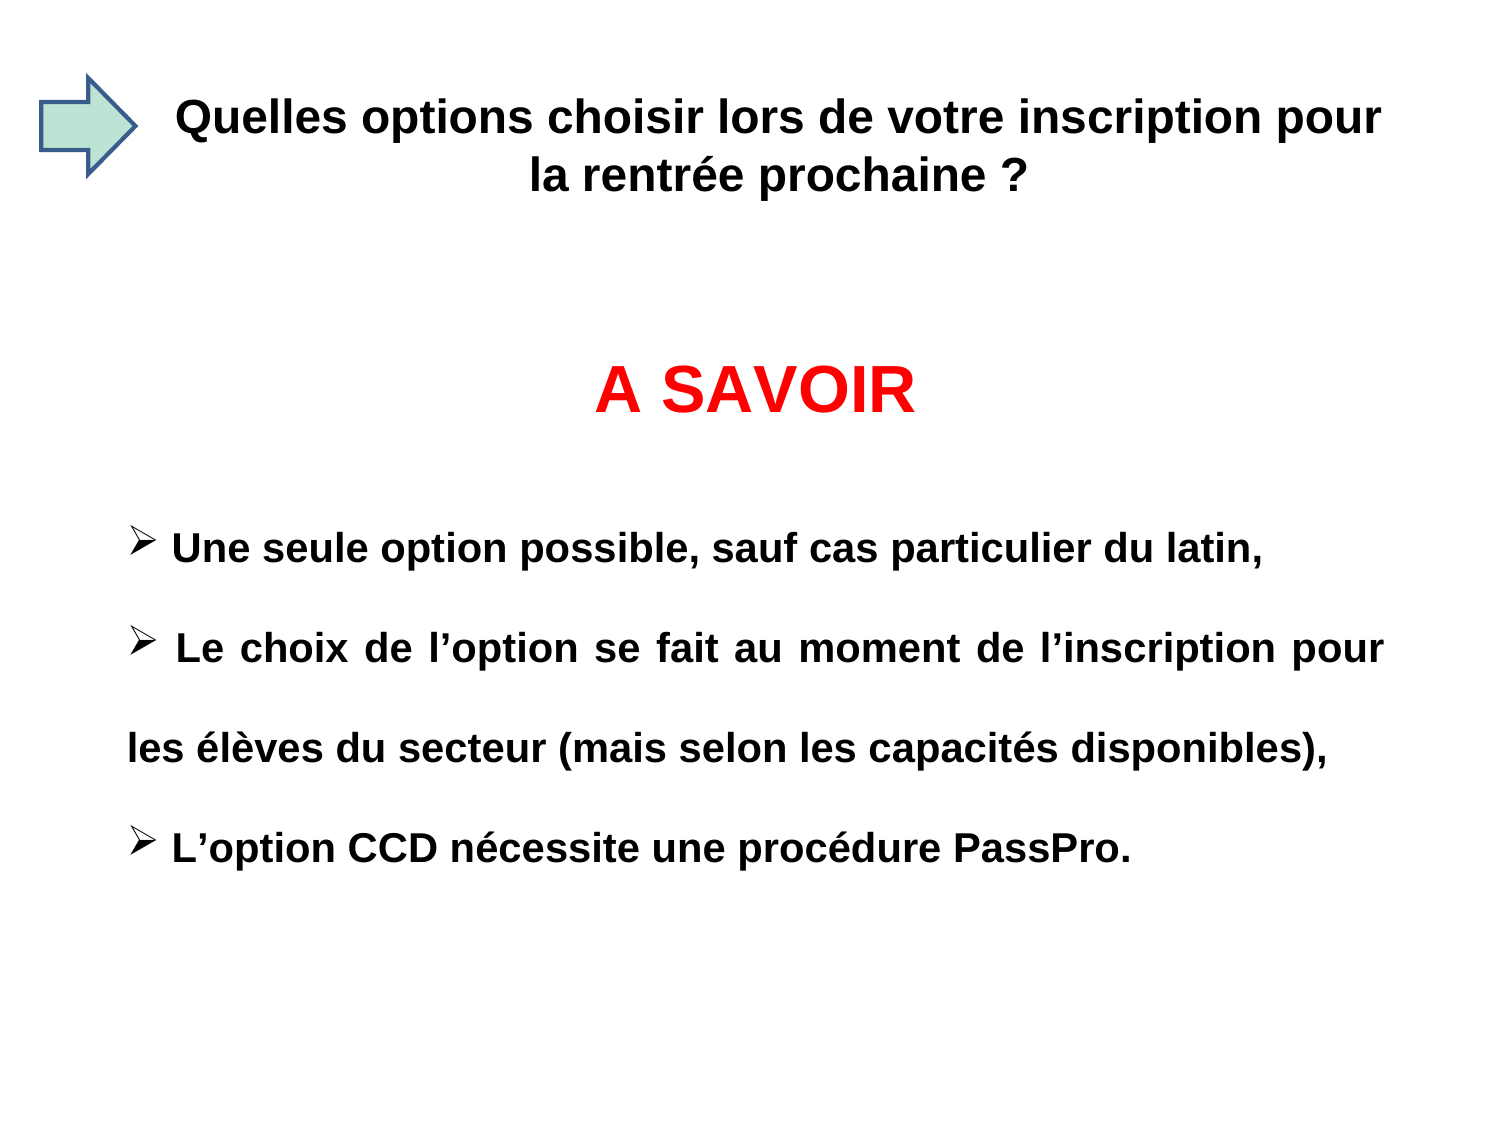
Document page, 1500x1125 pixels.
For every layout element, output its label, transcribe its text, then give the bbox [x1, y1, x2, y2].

text_box A SAVOIR Une seule option possible, sauf cas particulier du latin, Le choix de l’option se fait au moment de l’inscription pour les élèves du secteur (mais selon les capacités disponibles), L’option CCD nécessite une procédure PassPro. [112, 338, 1400, 929]
text_box Quelles options choisir lors de votre inscription pour la rentrée prochaine ? [147, 78, 1412, 439]
text_box [41, 78, 136, 174]
